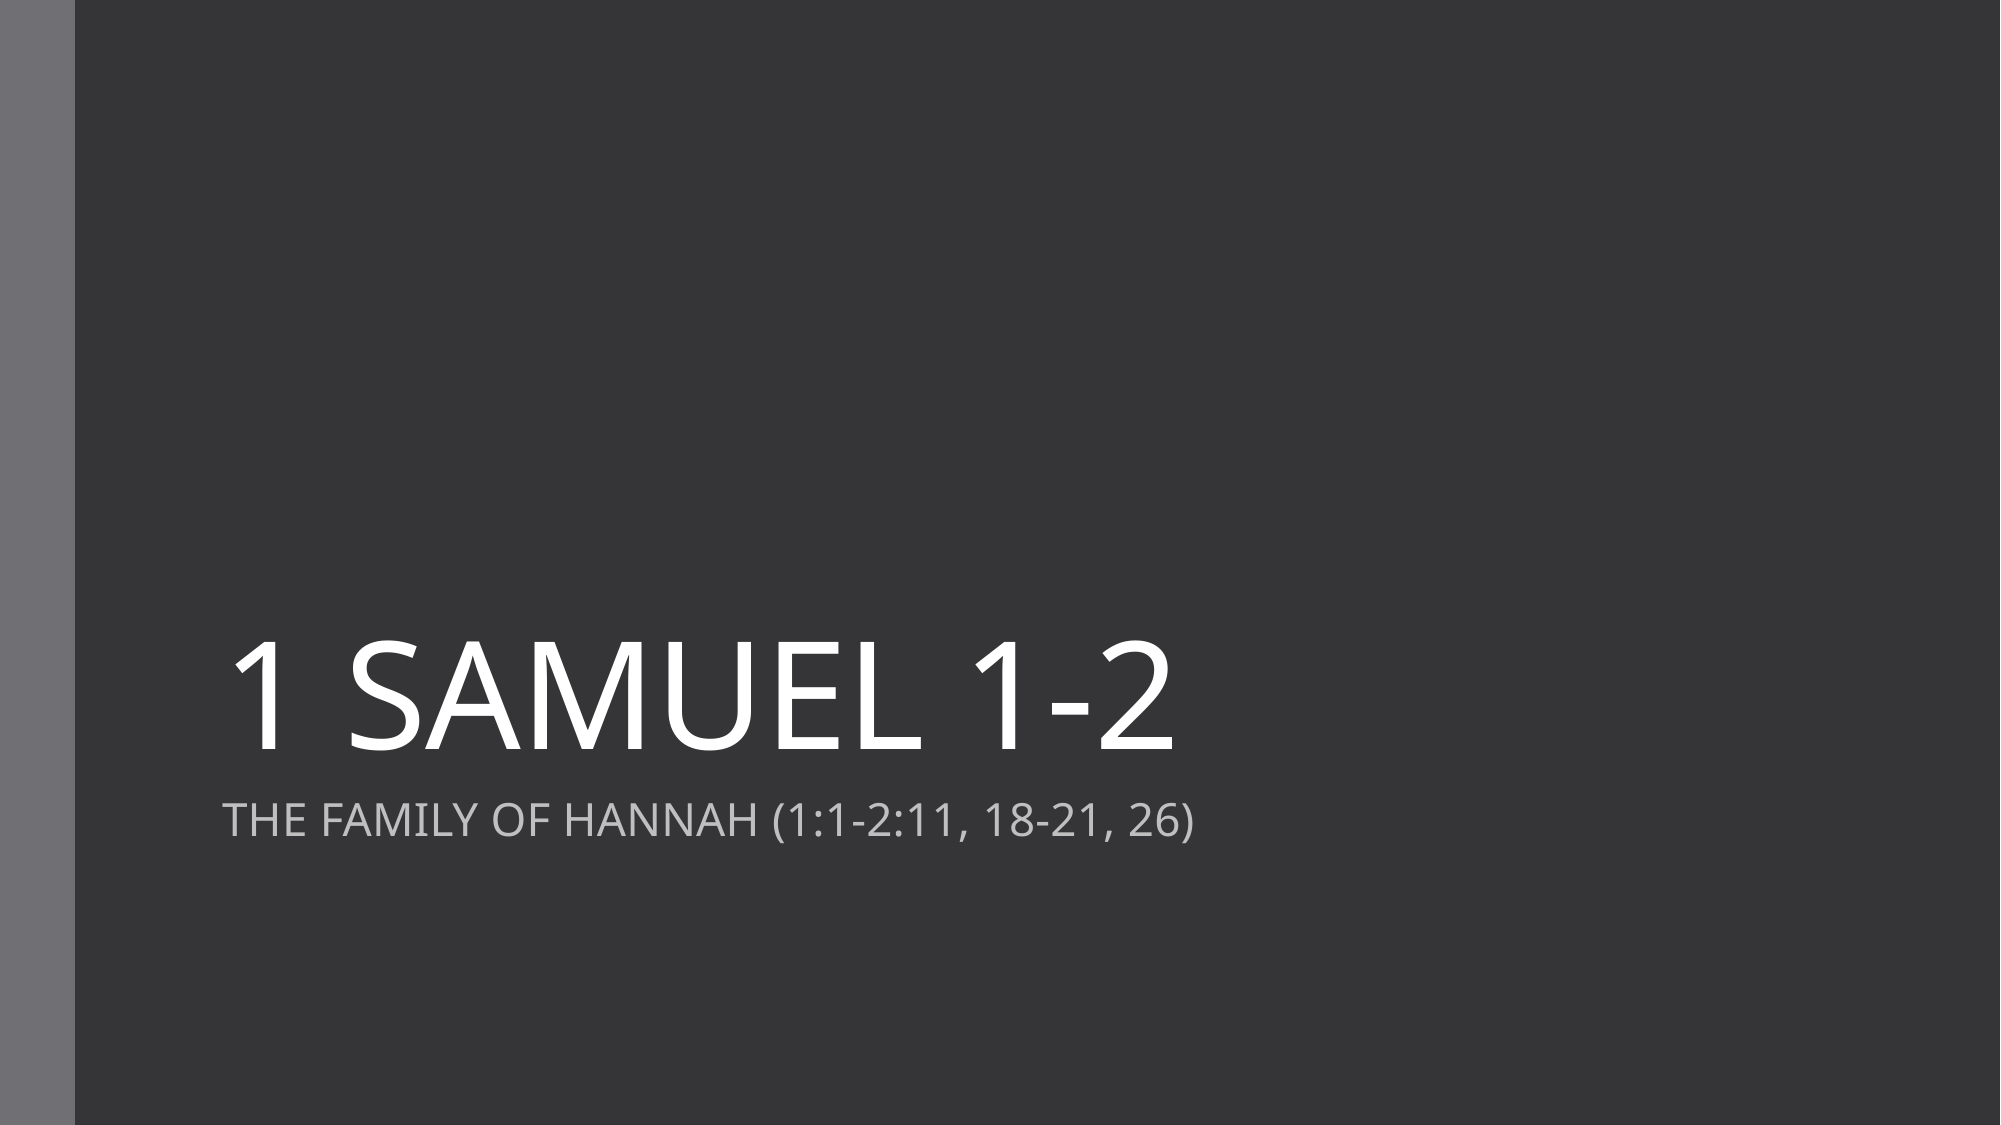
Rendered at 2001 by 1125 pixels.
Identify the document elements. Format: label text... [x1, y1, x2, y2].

title 1 SAMUEL 1-2 [206, 124, 1752, 787]
subtitle THE FAMILY OF HANNAH (1:1-2:11, 18-21, 26) [206, 787, 1752, 1066]
